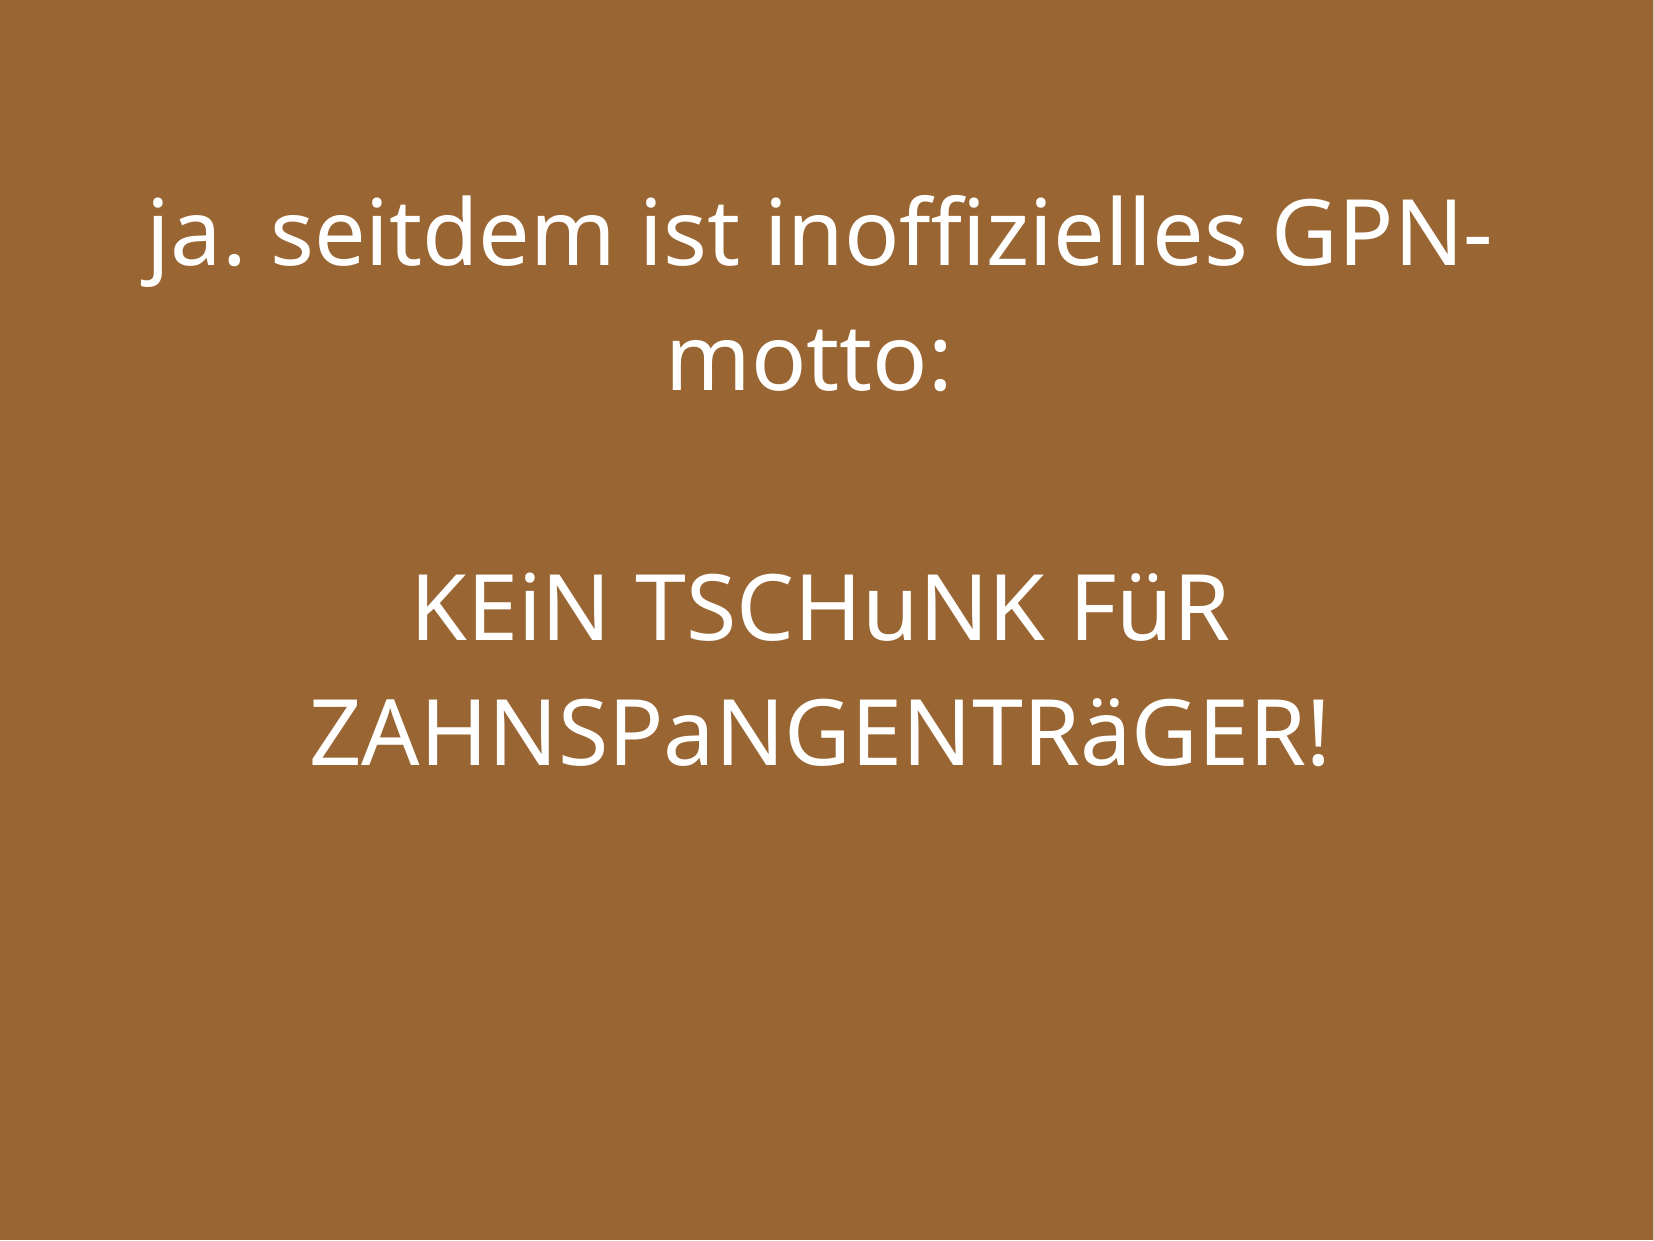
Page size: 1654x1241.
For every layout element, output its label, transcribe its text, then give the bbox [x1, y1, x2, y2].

subtitle ja. seitdem ist inoffizielles GPN-motto: KEiN TSCHuNK FüR ZAHNSPaNGENTRäGER! [76, 0, 1565, 1109]
